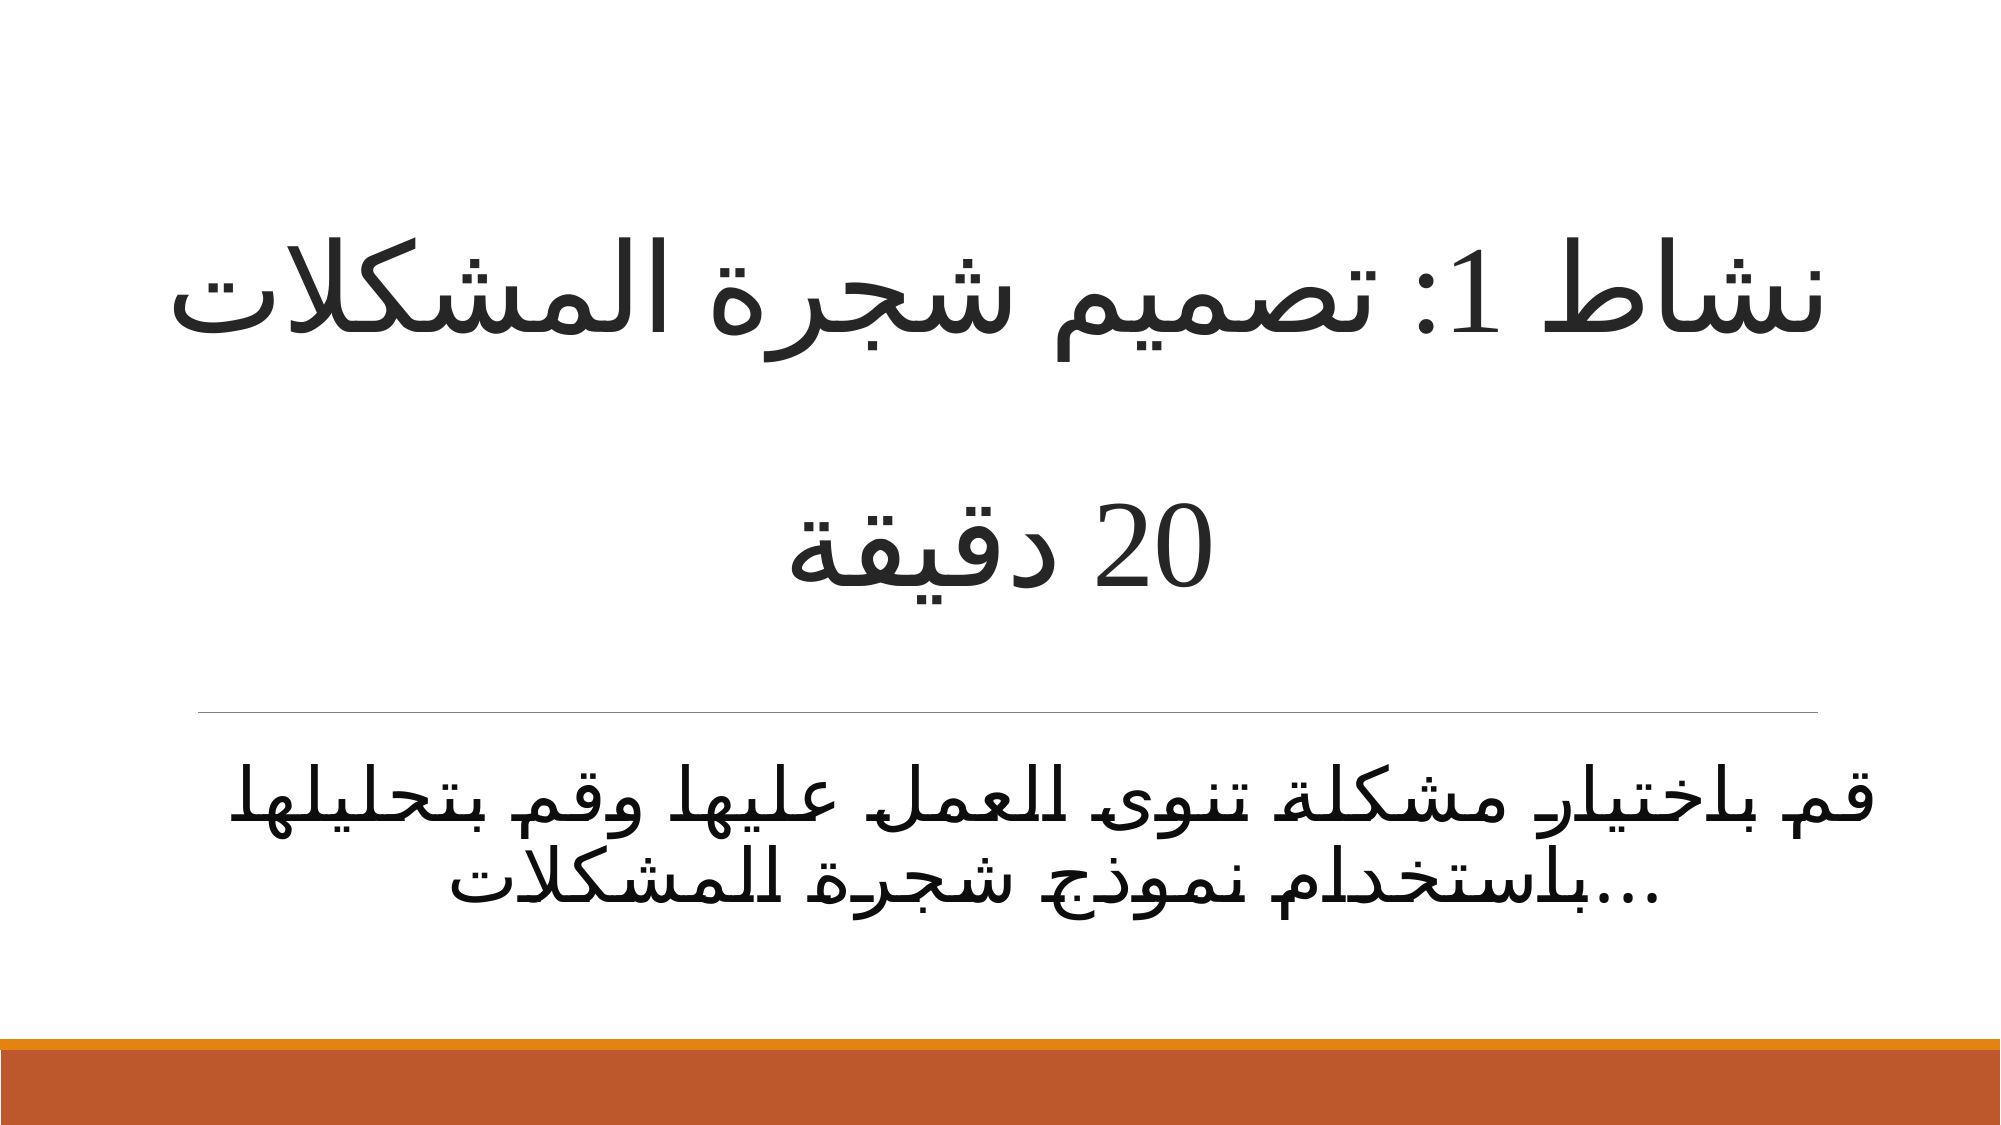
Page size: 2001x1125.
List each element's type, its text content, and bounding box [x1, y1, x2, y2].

subtitle قم باختيار مشكلة تنوى العمل عليها وقم بتحليلها باستخدام نموذج شجرة المشكلات... [209, 749, 1901, 1038]
title نشاط 1: تصميم شجرة المشكلات 20 دقيقة [142, 222, 1858, 620]
